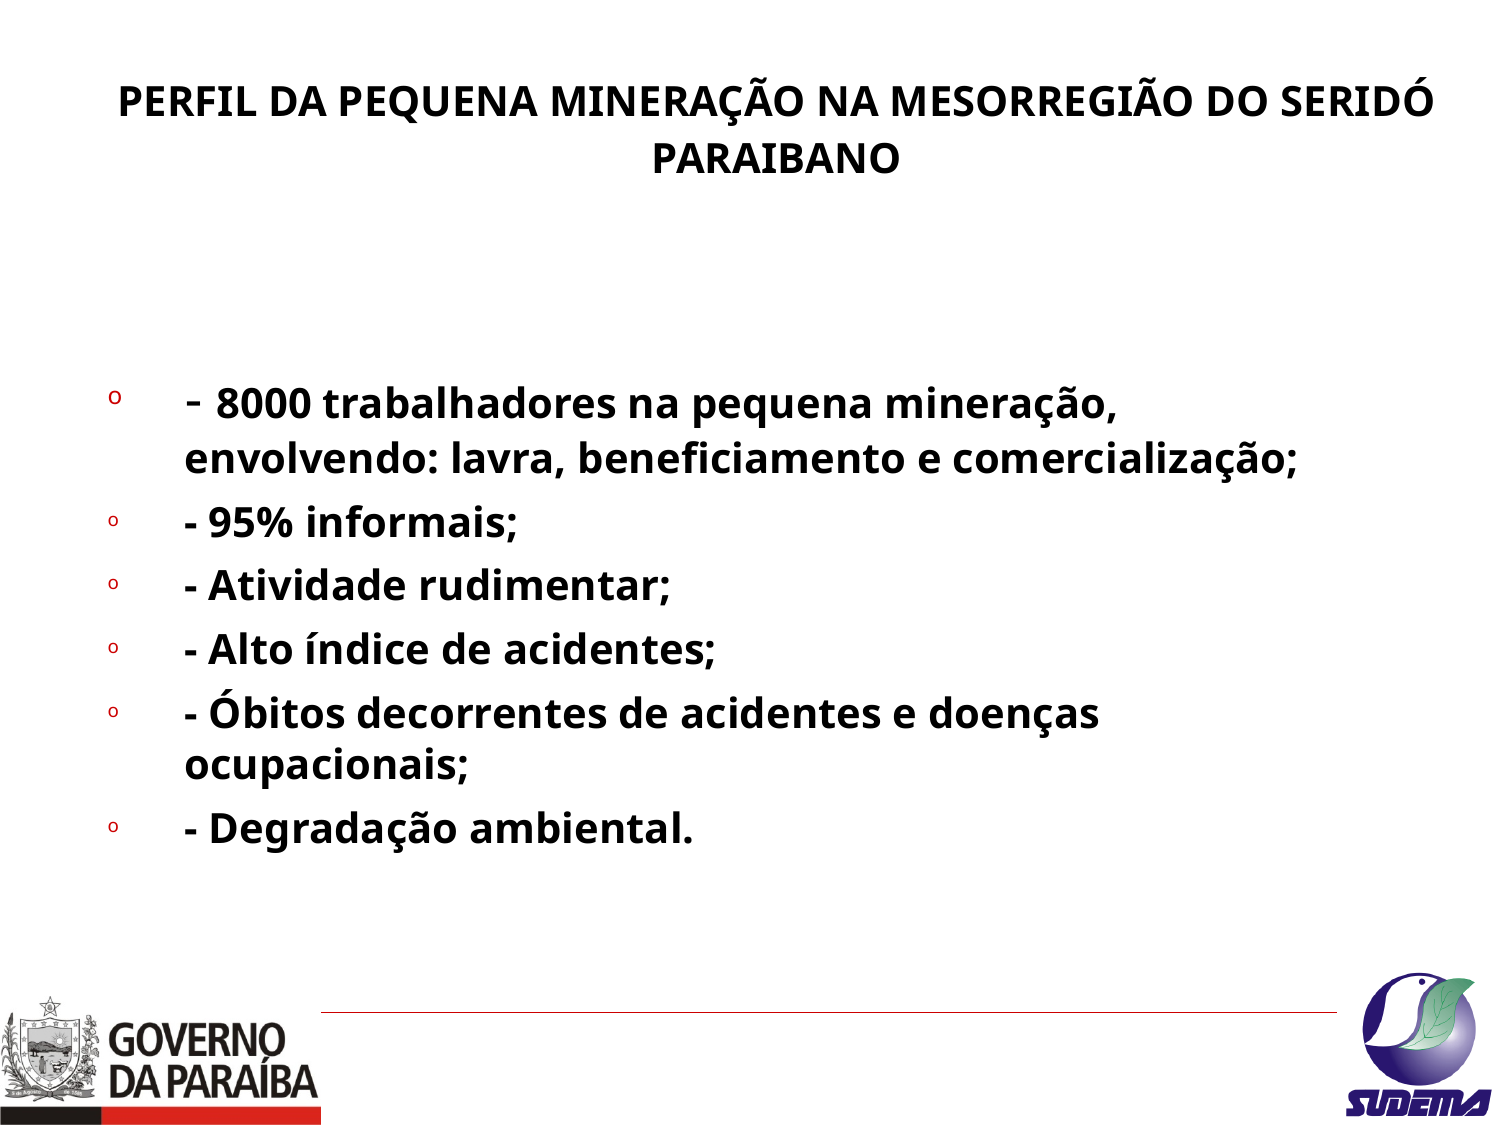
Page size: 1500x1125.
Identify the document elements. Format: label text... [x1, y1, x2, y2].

picture [1337, 962, 1500, 1125]
picture [0, 996, 321, 1125]
title PERFIL DA PEQUENA MINERAÇÃO NA MESORREGIÃO DO SERIDÓ PARAIBANO [94, 48, 1459, 209]
list - 8000 trabalhadores na pequena mineração, envolvendo: lavra, beneficiamento e comercialização; - 95% informais; - Atividade rudimentar; - Alto índice de acidentes; - Óbitos decorrentes de acidentes e doenças ocupacionais; - Degradação ambiental. [92, 358, 1365, 929]
